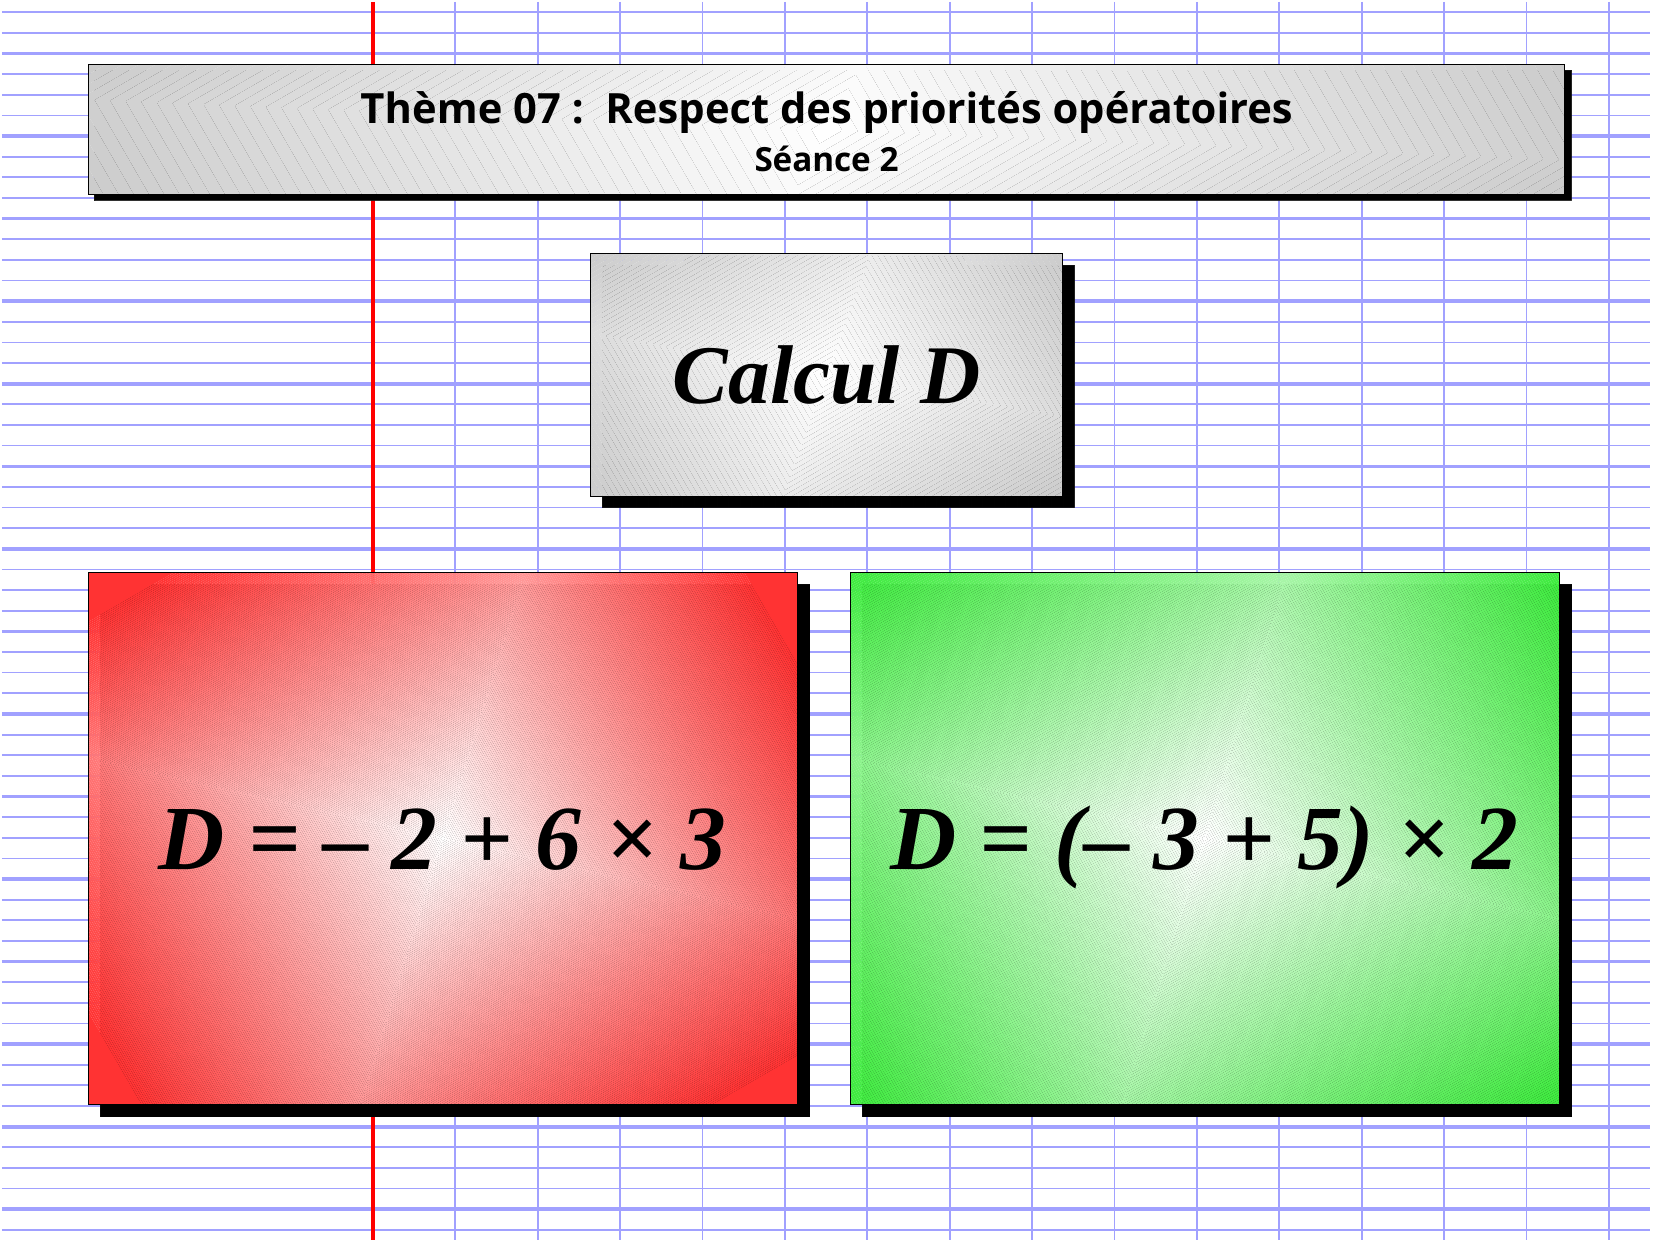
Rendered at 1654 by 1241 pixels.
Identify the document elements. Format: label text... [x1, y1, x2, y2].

text_box Thème 07 : Respect des priorités opératoires Séance 2 [88, 64, 1565, 195]
text_box D = (– 3 + 5) × 2 [850, 572, 1560, 1105]
text_box D = – 2 + 6 × 3 [88, 572, 798, 1105]
picture [0, 0, 1654, 1241]
text_box Calcul D [590, 253, 1063, 497]
